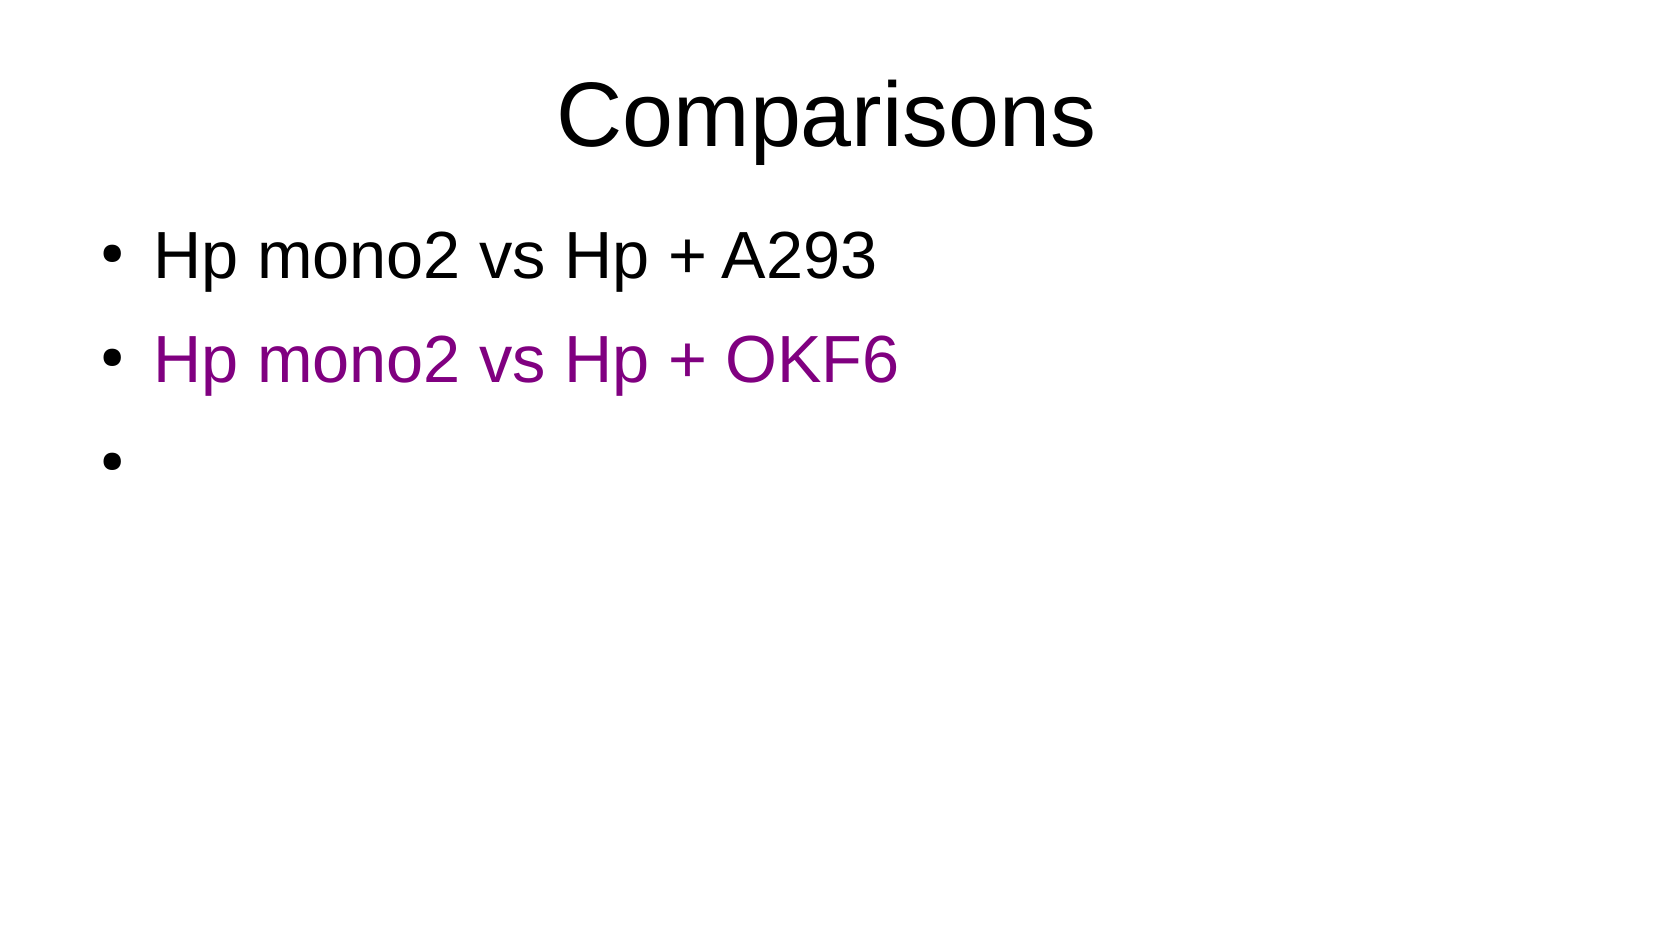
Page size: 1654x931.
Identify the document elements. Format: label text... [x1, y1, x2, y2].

title Comparisons [82, 37, 1571, 193]
list Hp mono2 vs Hp + A293 Hp mono2 vs Hp + OKF6 [82, 217, 1571, 758]
